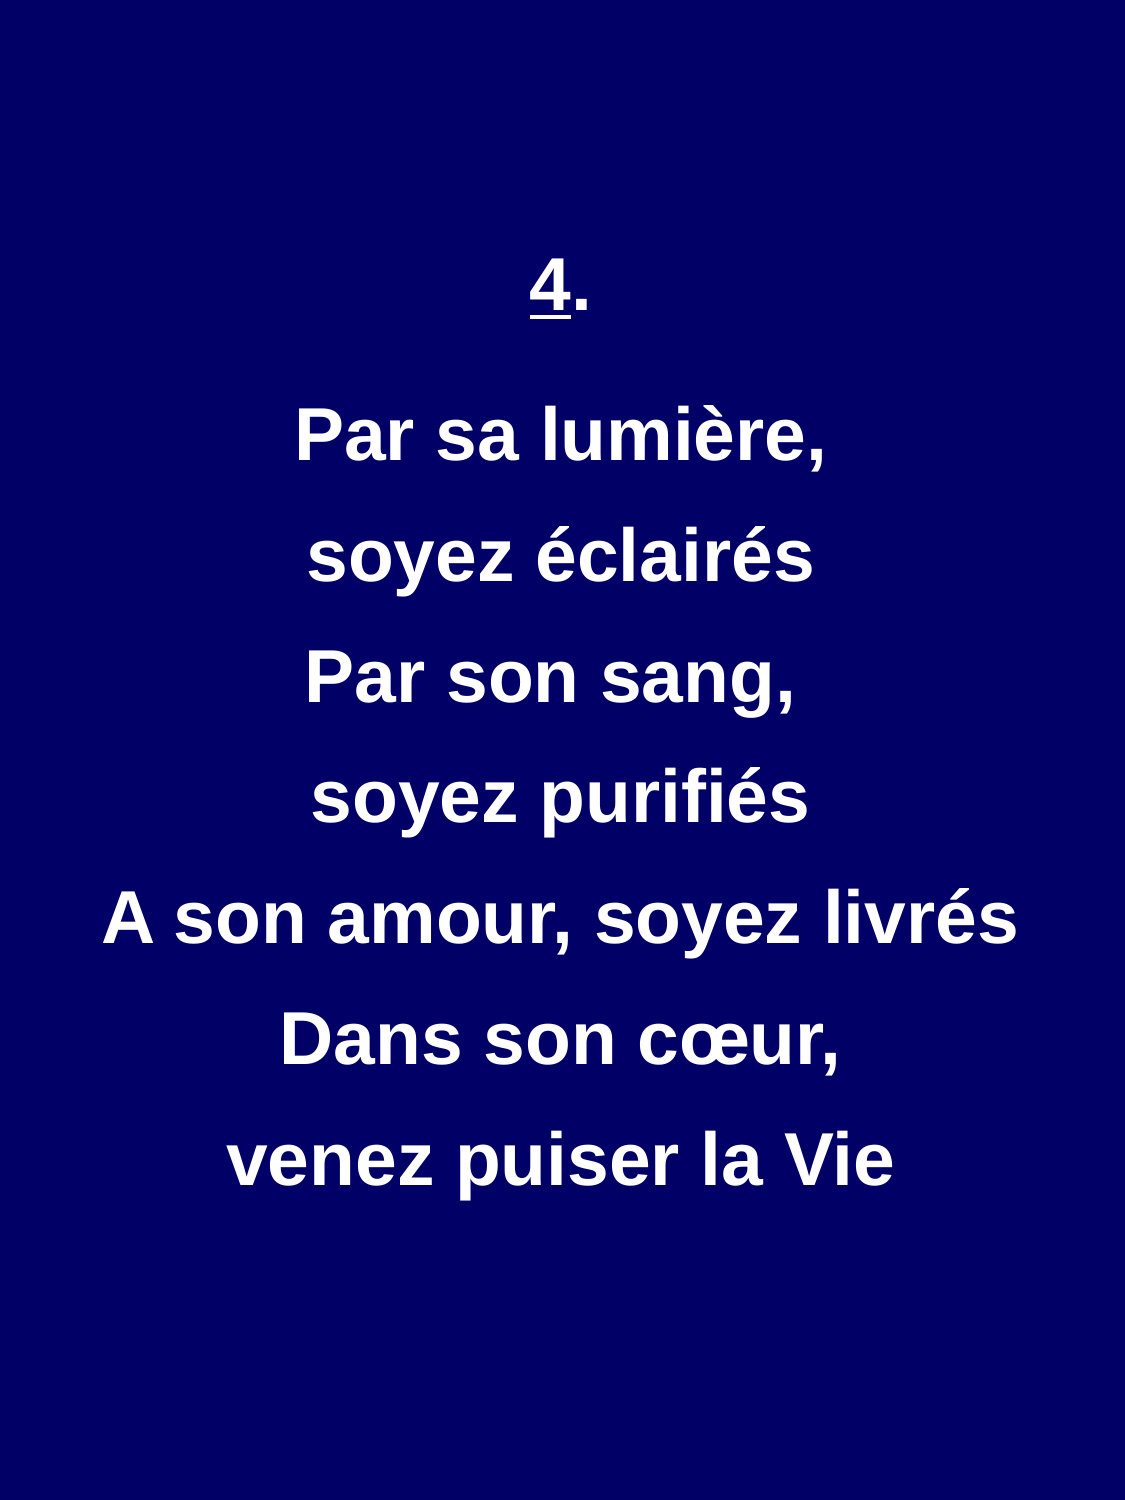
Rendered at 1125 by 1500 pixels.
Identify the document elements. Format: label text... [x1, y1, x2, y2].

text_box 4. Par sa lumière, soyez éclairés Par son sang, soyez purifiés A son amour, soyez livrés Dans son cœur, venez puiser la Vie [11, 35, 1110, 1441]
